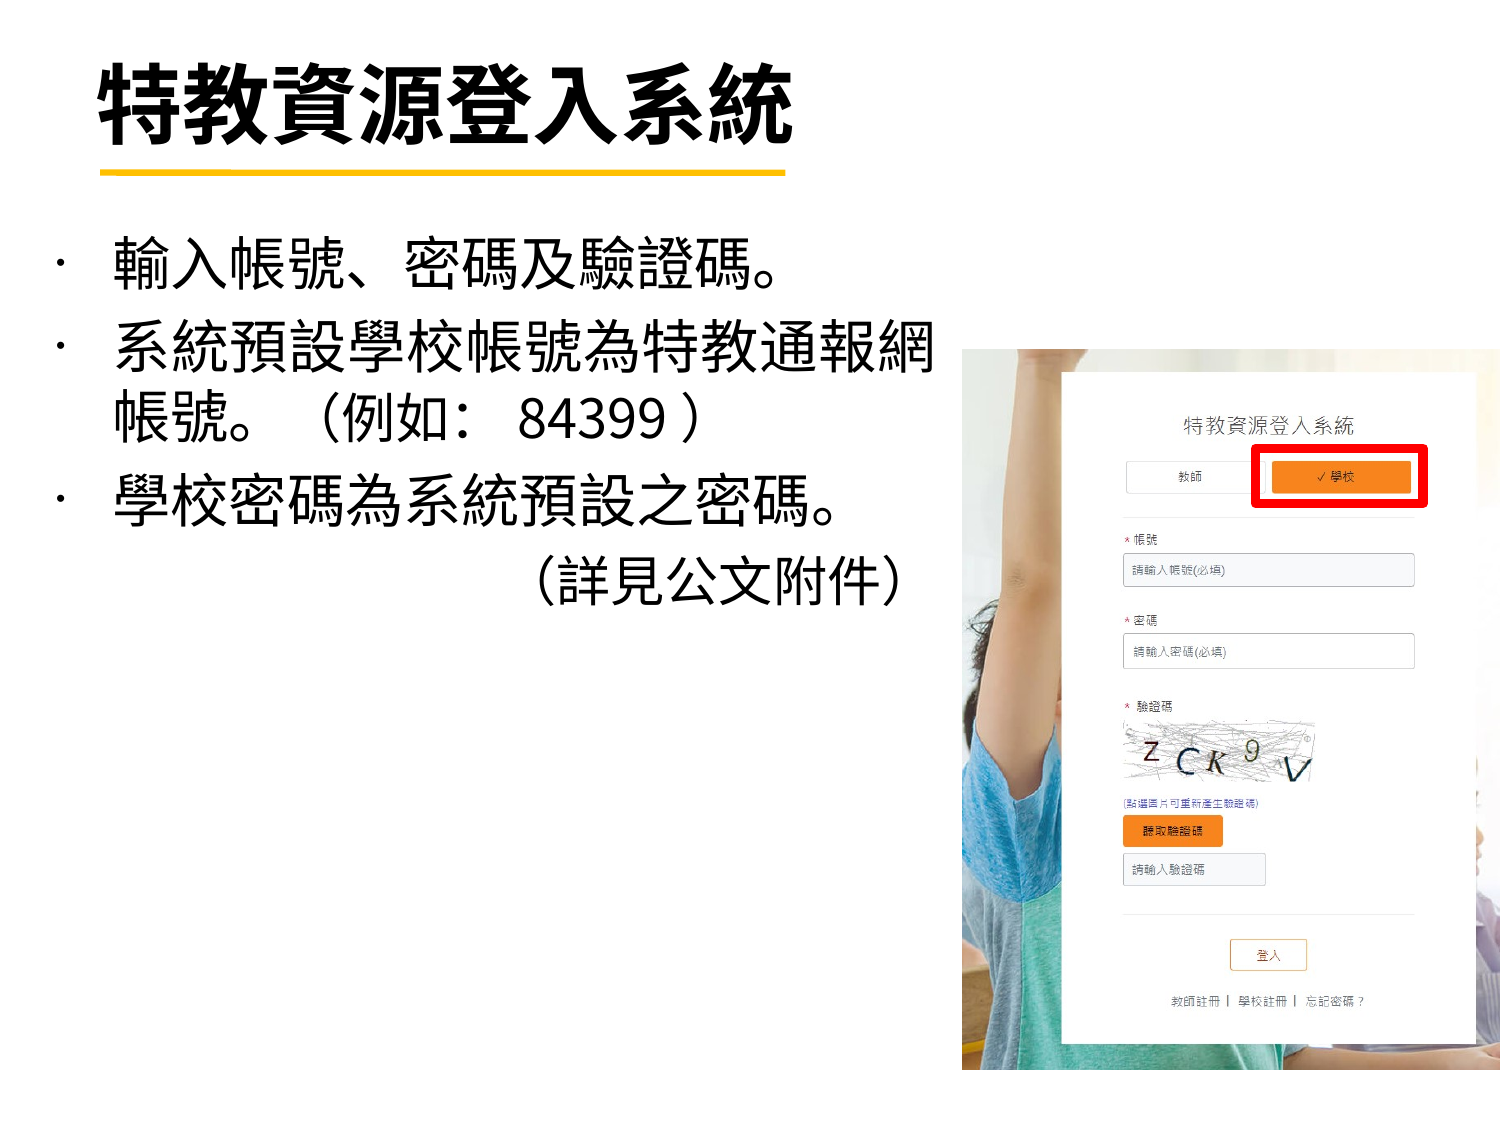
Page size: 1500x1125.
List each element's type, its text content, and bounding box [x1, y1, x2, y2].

list 輸入帳號、密碼及驗證碼。 系統預設學校帳號為特教通報網帳號。（例如：84399） 學校密碼為系統預設之密碼。 （詳見公文附件） [41, 219, 951, 1071]
picture [962, 349, 1500, 1070]
text_box 特教資源登入系統 [80, 42, 811, 163]
